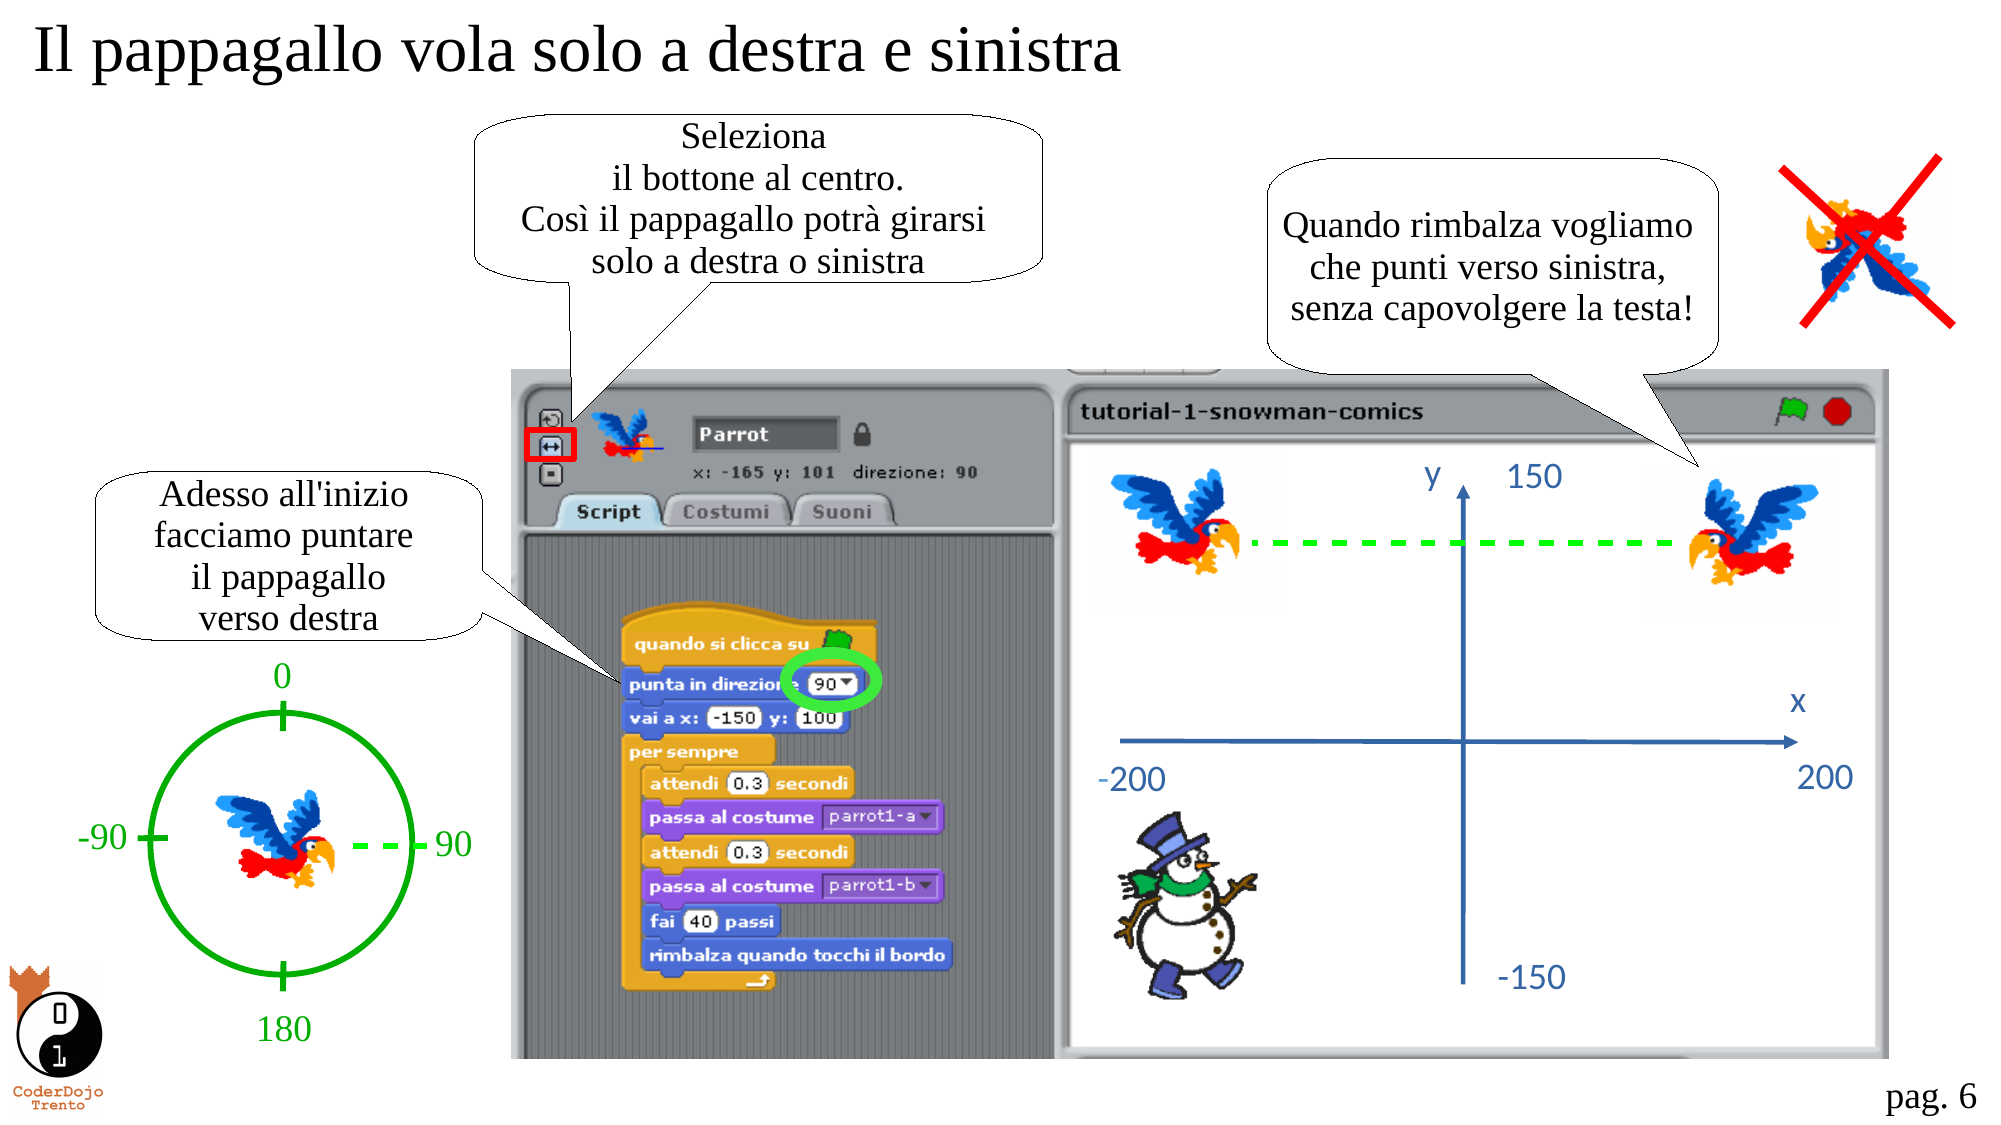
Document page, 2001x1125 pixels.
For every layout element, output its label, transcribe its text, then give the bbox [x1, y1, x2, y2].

text_box x [1775, 667, 1822, 728]
text_box Il pappagallo vola solo a destra e sinistra [18, 4, 1140, 94]
picture [9, 966, 104, 1120]
picture [1874, 166, 1951, 317]
text_box Quando rimbalza vogliamo che punti verso sinistra, senza capovolgere la testa! [1267, 158, 1719, 467]
text_box 180 [241, 1000, 327, 1058]
text_box y [1409, 440, 1457, 501]
picture [511, 369, 1889, 1059]
text_box 90 [420, 815, 488, 874]
picture [1765, 165, 1859, 316]
text_box 150 [1490, 443, 1578, 503]
picture [196, 776, 374, 922]
picture [1818, 254, 1935, 317]
text_box 200 [1781, 744, 1869, 805]
text_box -200 [1082, 746, 1182, 807]
text_box pag. 6 [1865, 1070, 1998, 1122]
text_box 0 [258, 647, 307, 706]
picture [1786, 165, 1924, 239]
text_box Adesso all'inizio facciamo puntare il pappagallo verso destra [95, 471, 621, 684]
text_box Seleziona il bottone al centro. Così il pappagallo potrà girarsi solo a destra o sinistra [474, 114, 1043, 422]
text_box -90 [63, 808, 143, 866]
text_box -150 [1482, 944, 1582, 1005]
